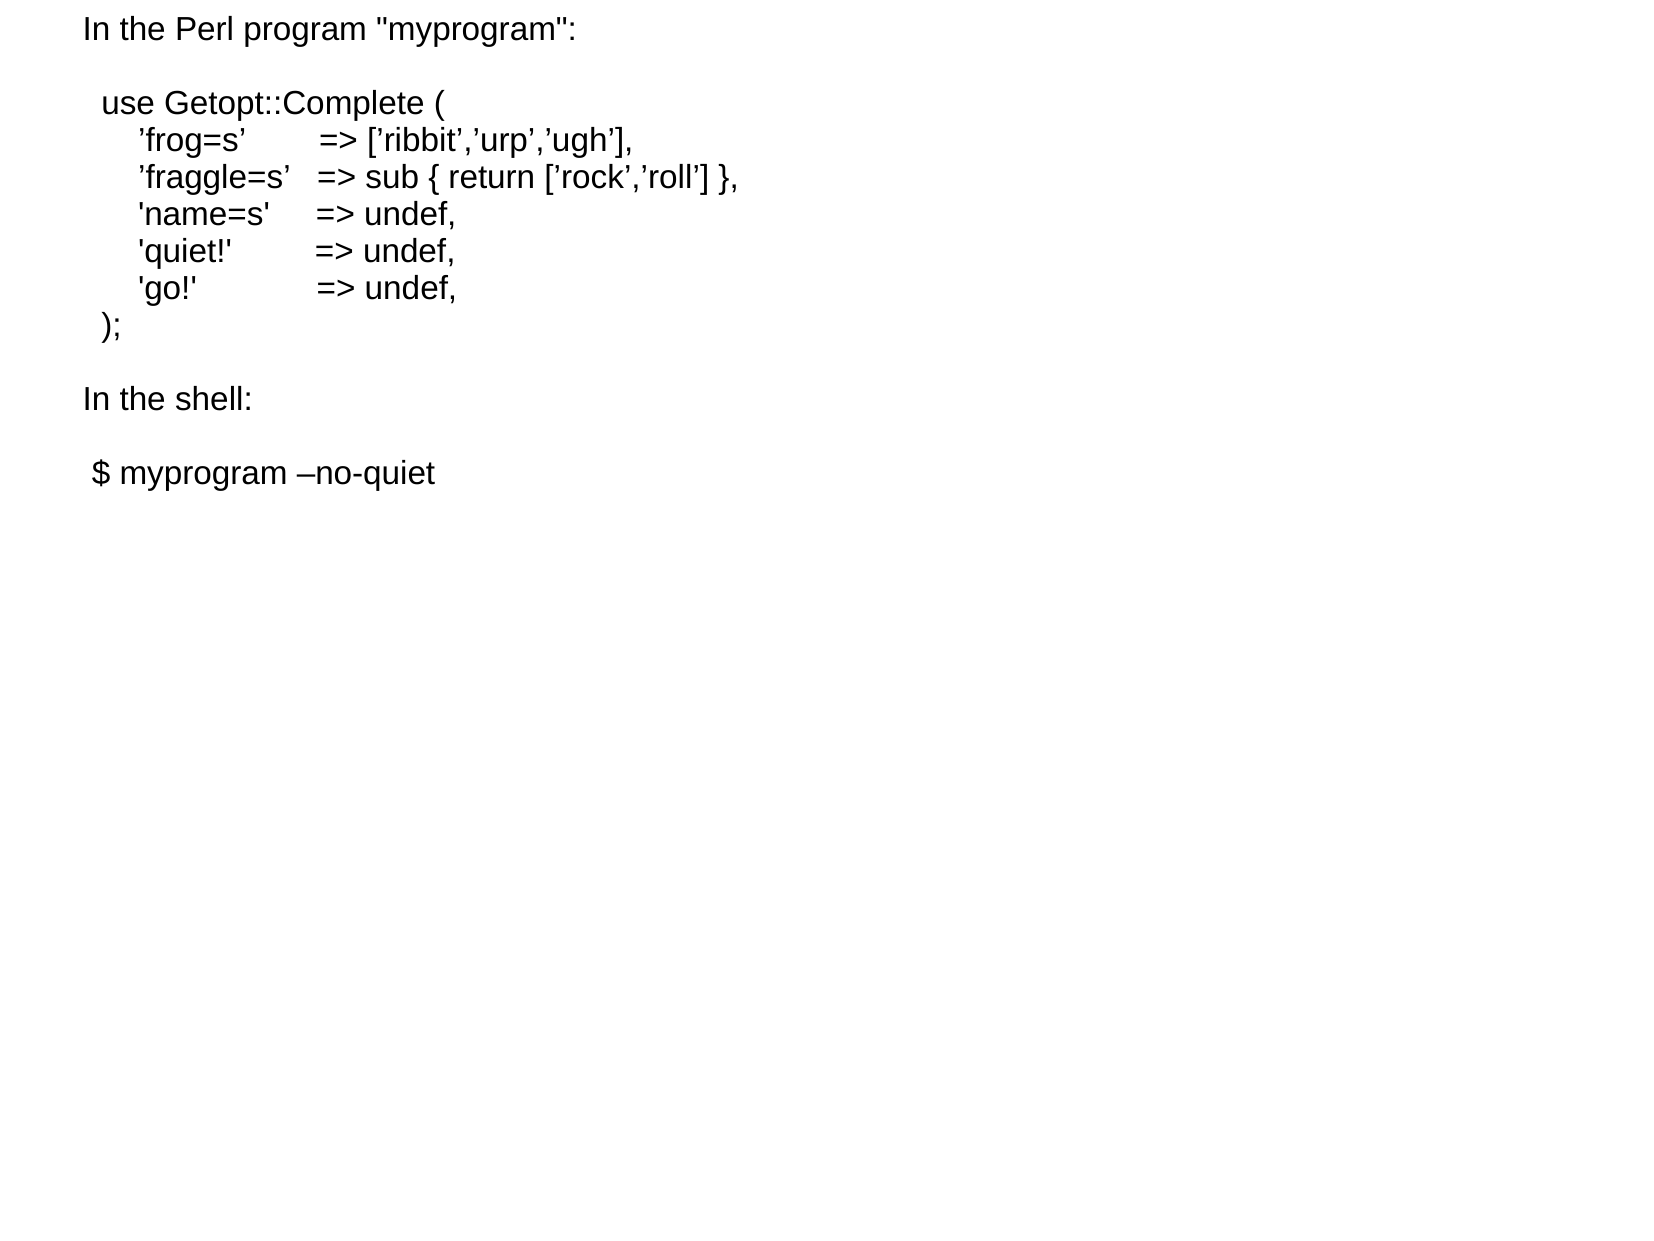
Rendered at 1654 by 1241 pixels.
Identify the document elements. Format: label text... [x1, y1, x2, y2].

subtitle In the Perl program "myprogram": use Getopt::Complete ( ’frog=s’ => [’ribbit’,’urp’,’ugh’], ’fraggle=s’ => sub { return [’rock’,’roll’] }, 'name=s' => undef, 'quiet!' => undef, 'go!' => undef, ); In the shell: $ myprogram –no-quiet [82, 10, 1571, 1070]
